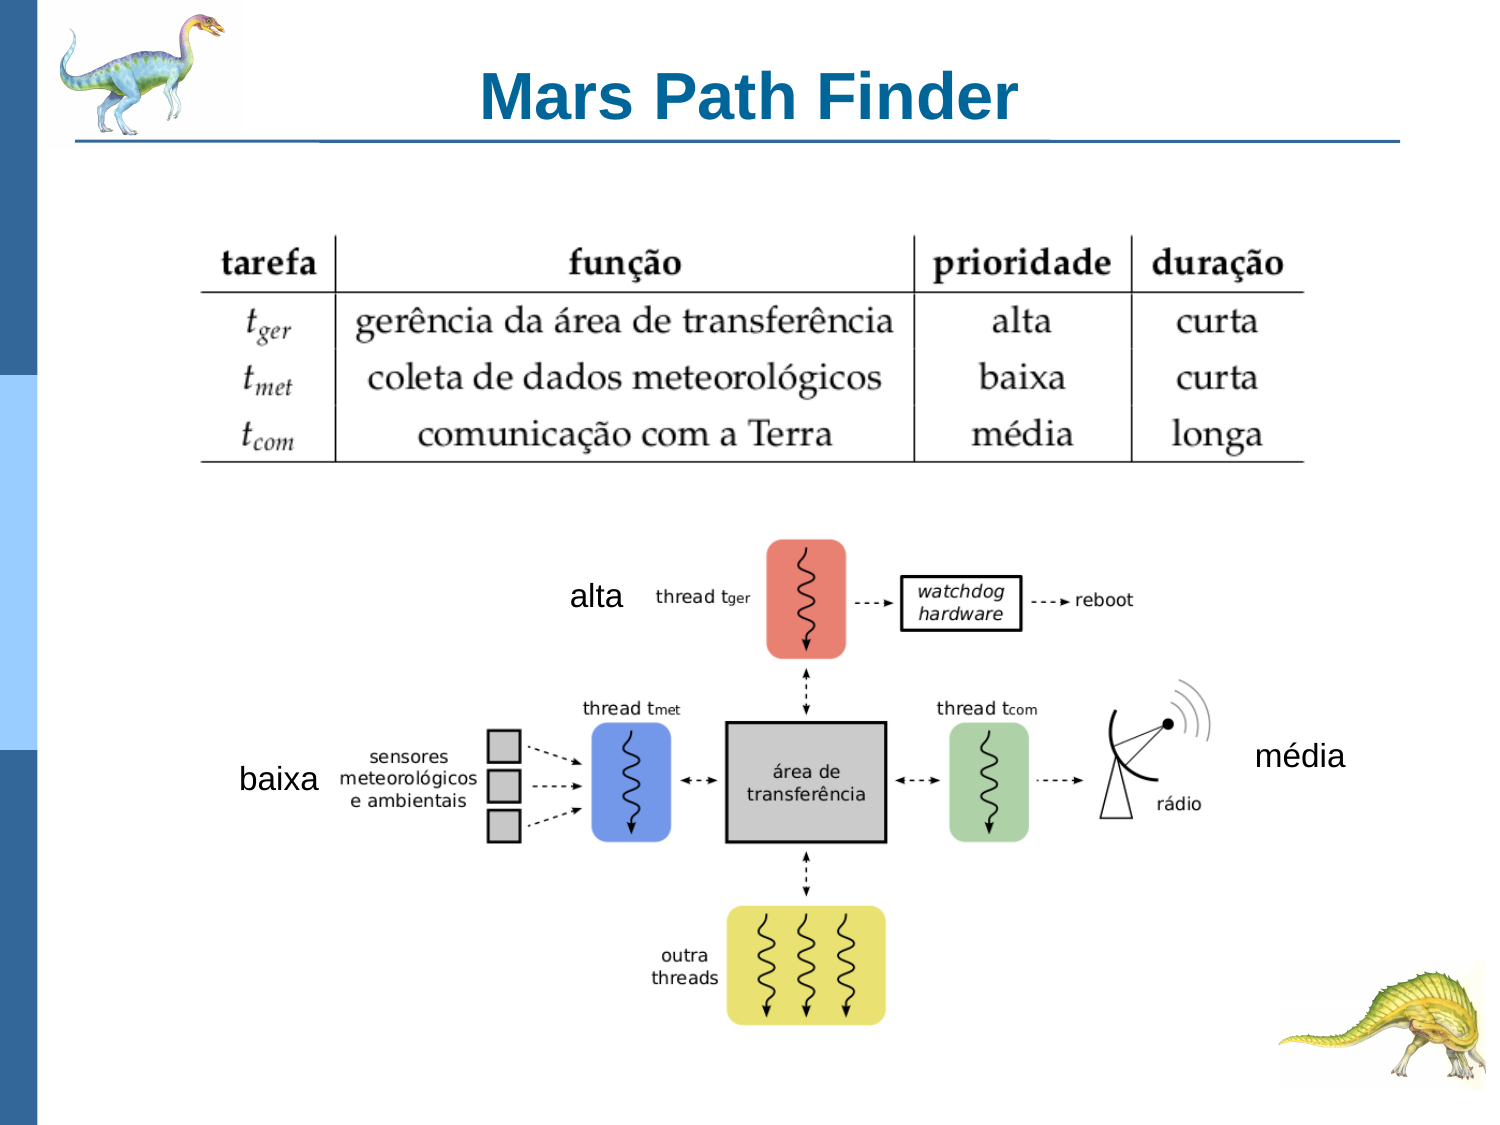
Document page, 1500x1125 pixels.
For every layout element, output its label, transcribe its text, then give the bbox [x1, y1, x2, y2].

text_box baixa [224, 750, 334, 805]
text_box alta [555, 566, 639, 622]
picture [46, 0, 243, 149]
picture [188, 210, 1308, 485]
picture [318, 531, 1252, 1040]
text_box média [1240, 726, 1361, 782]
text_box Mars Path Finder [75, 45, 1426, 141]
picture [1275, 959, 1486, 1090]
